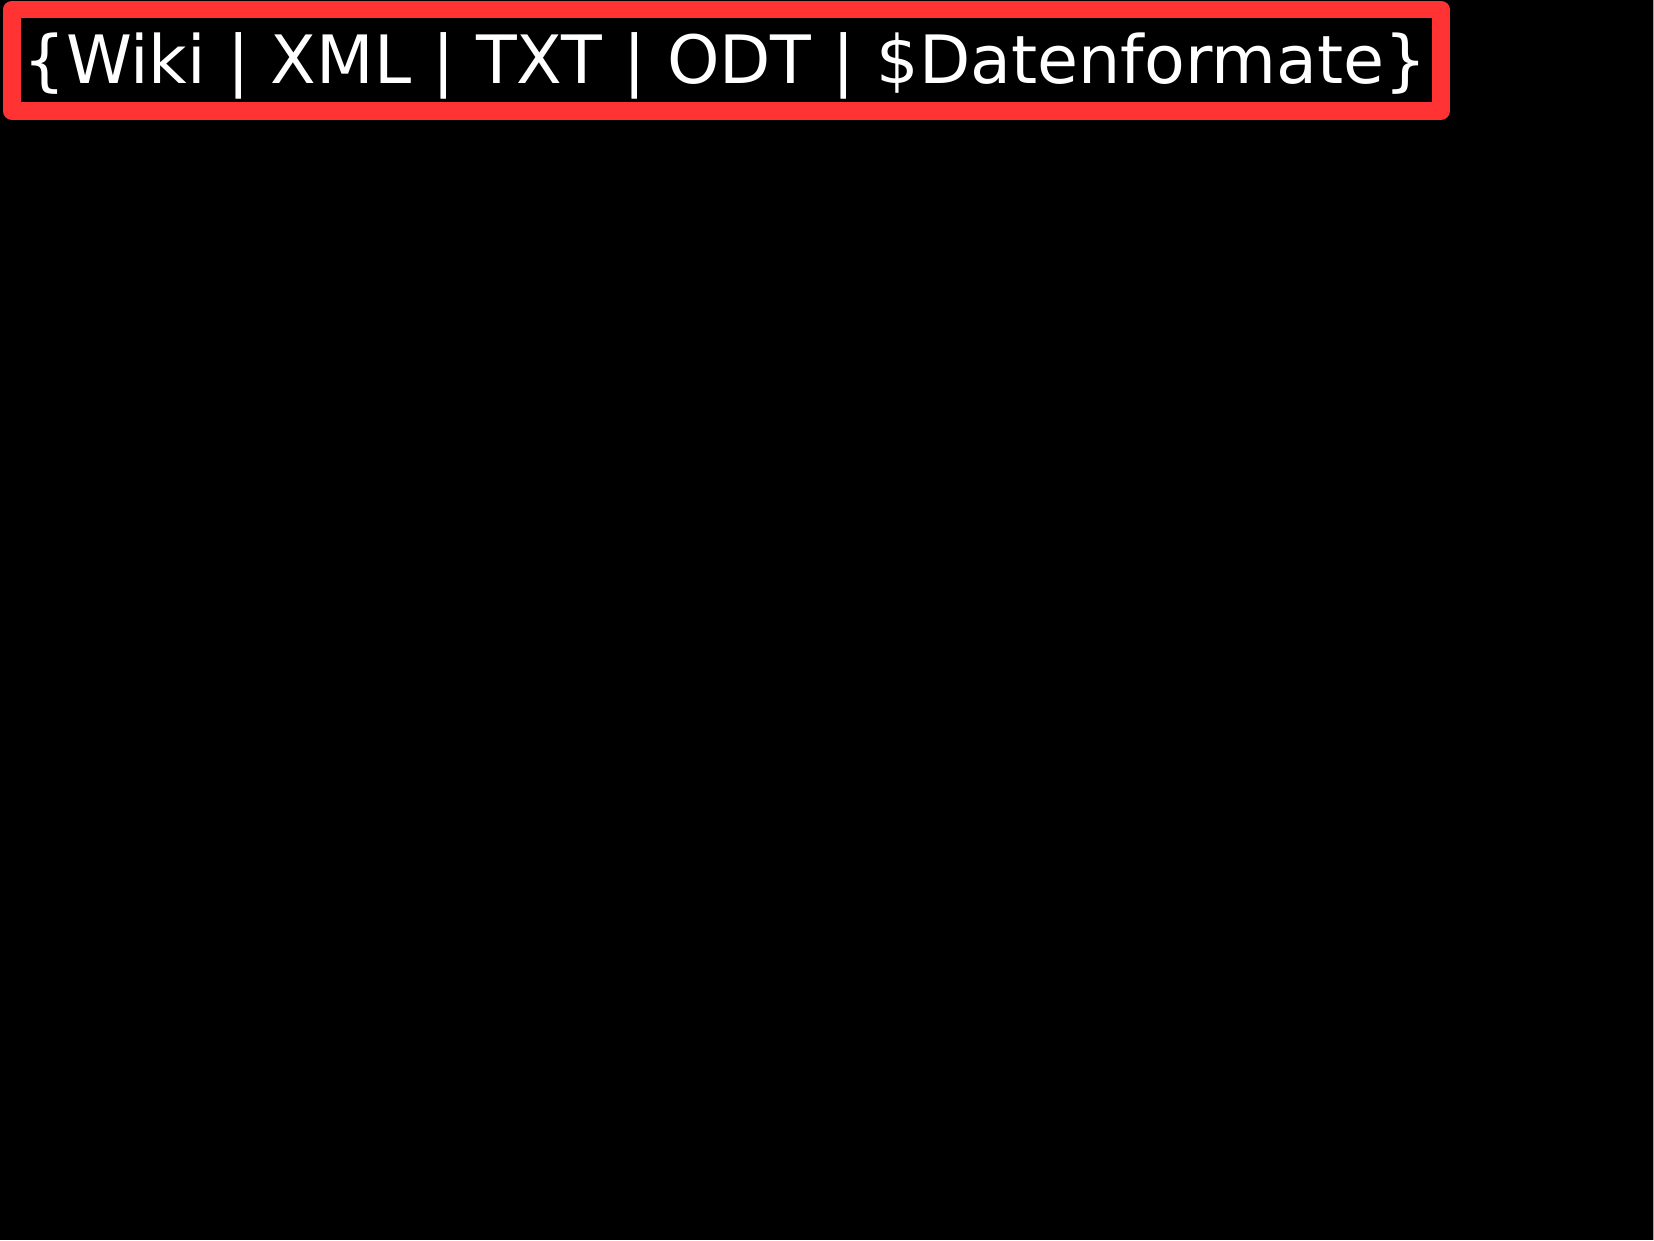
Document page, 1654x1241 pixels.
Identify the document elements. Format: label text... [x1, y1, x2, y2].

text_box {Wiki | XML | TXT | ODT | $Datenformate} [11, 9, 1441, 112]
